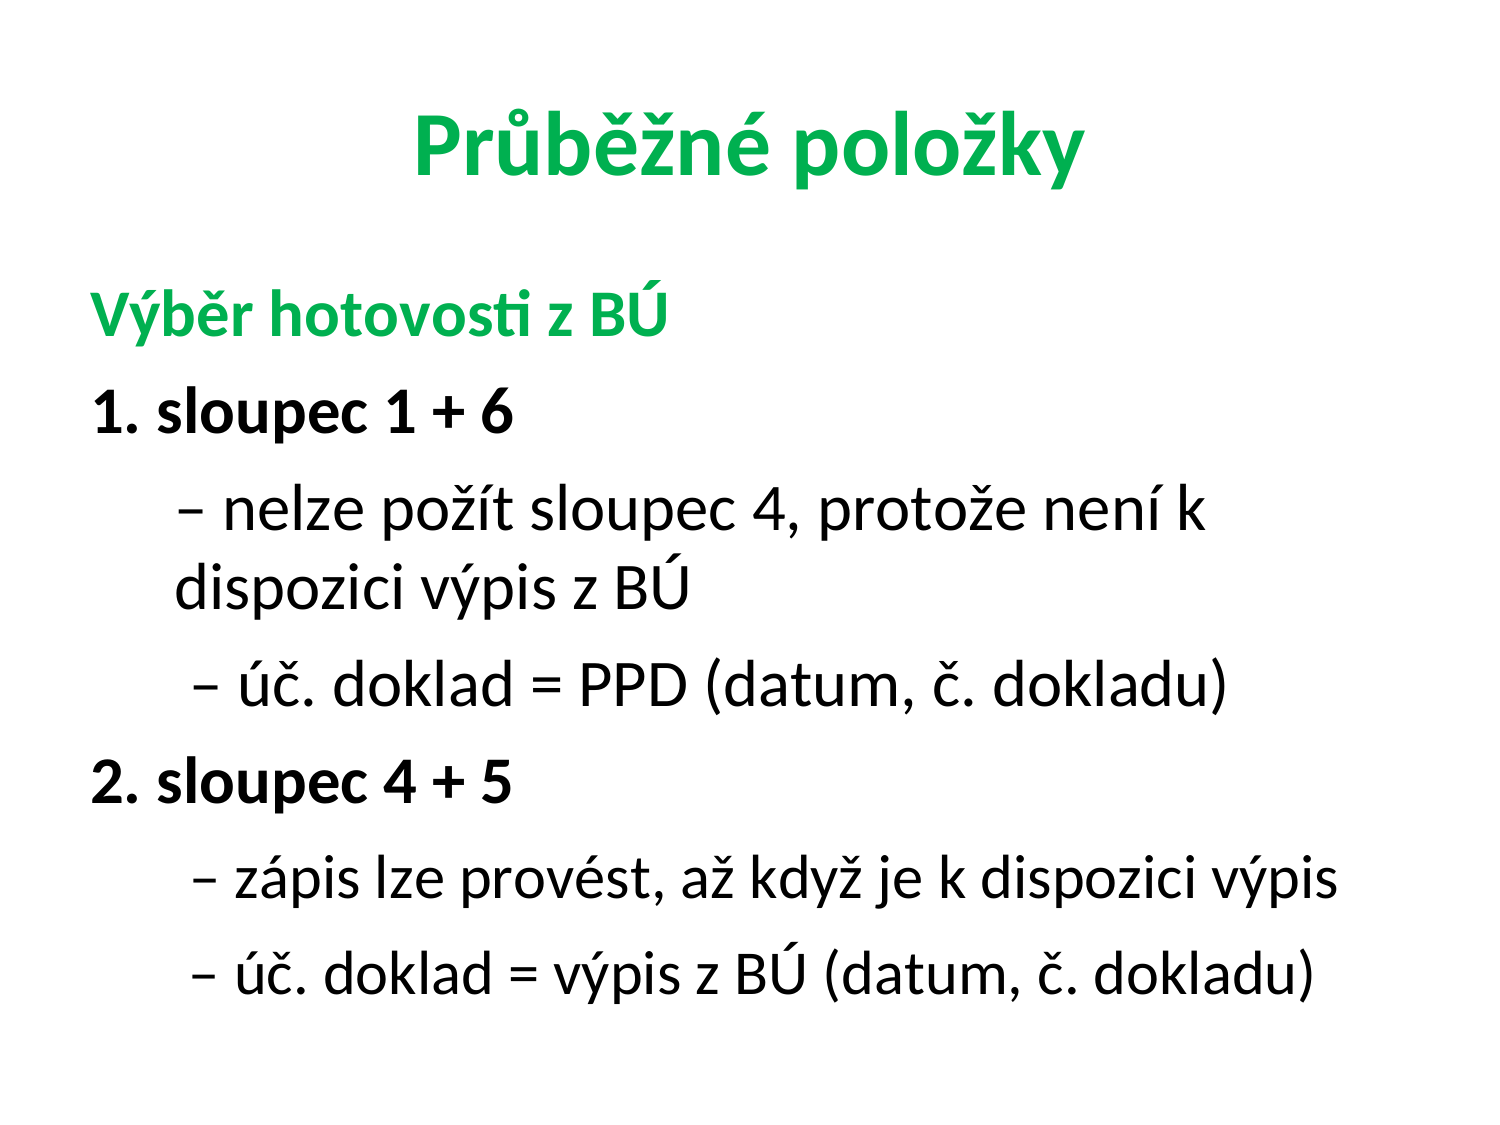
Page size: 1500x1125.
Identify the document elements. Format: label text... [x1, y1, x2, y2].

list Výběr hotovosti z BÚ 1. sloupec 1 + 6 – nelze požít sloupec 4, protože není k dispozici výpis z BÚ – úč. doklad = PPD (datum, č. dokladu) 2. sloupec 4 + 5 – zápis lze provést, až když je k dispozici výpis – úč. doklad = výpis z BÚ (datum, č. dokladu) [75, 262, 1426, 1016]
title Průběžné položky [75, 45, 1426, 233]
